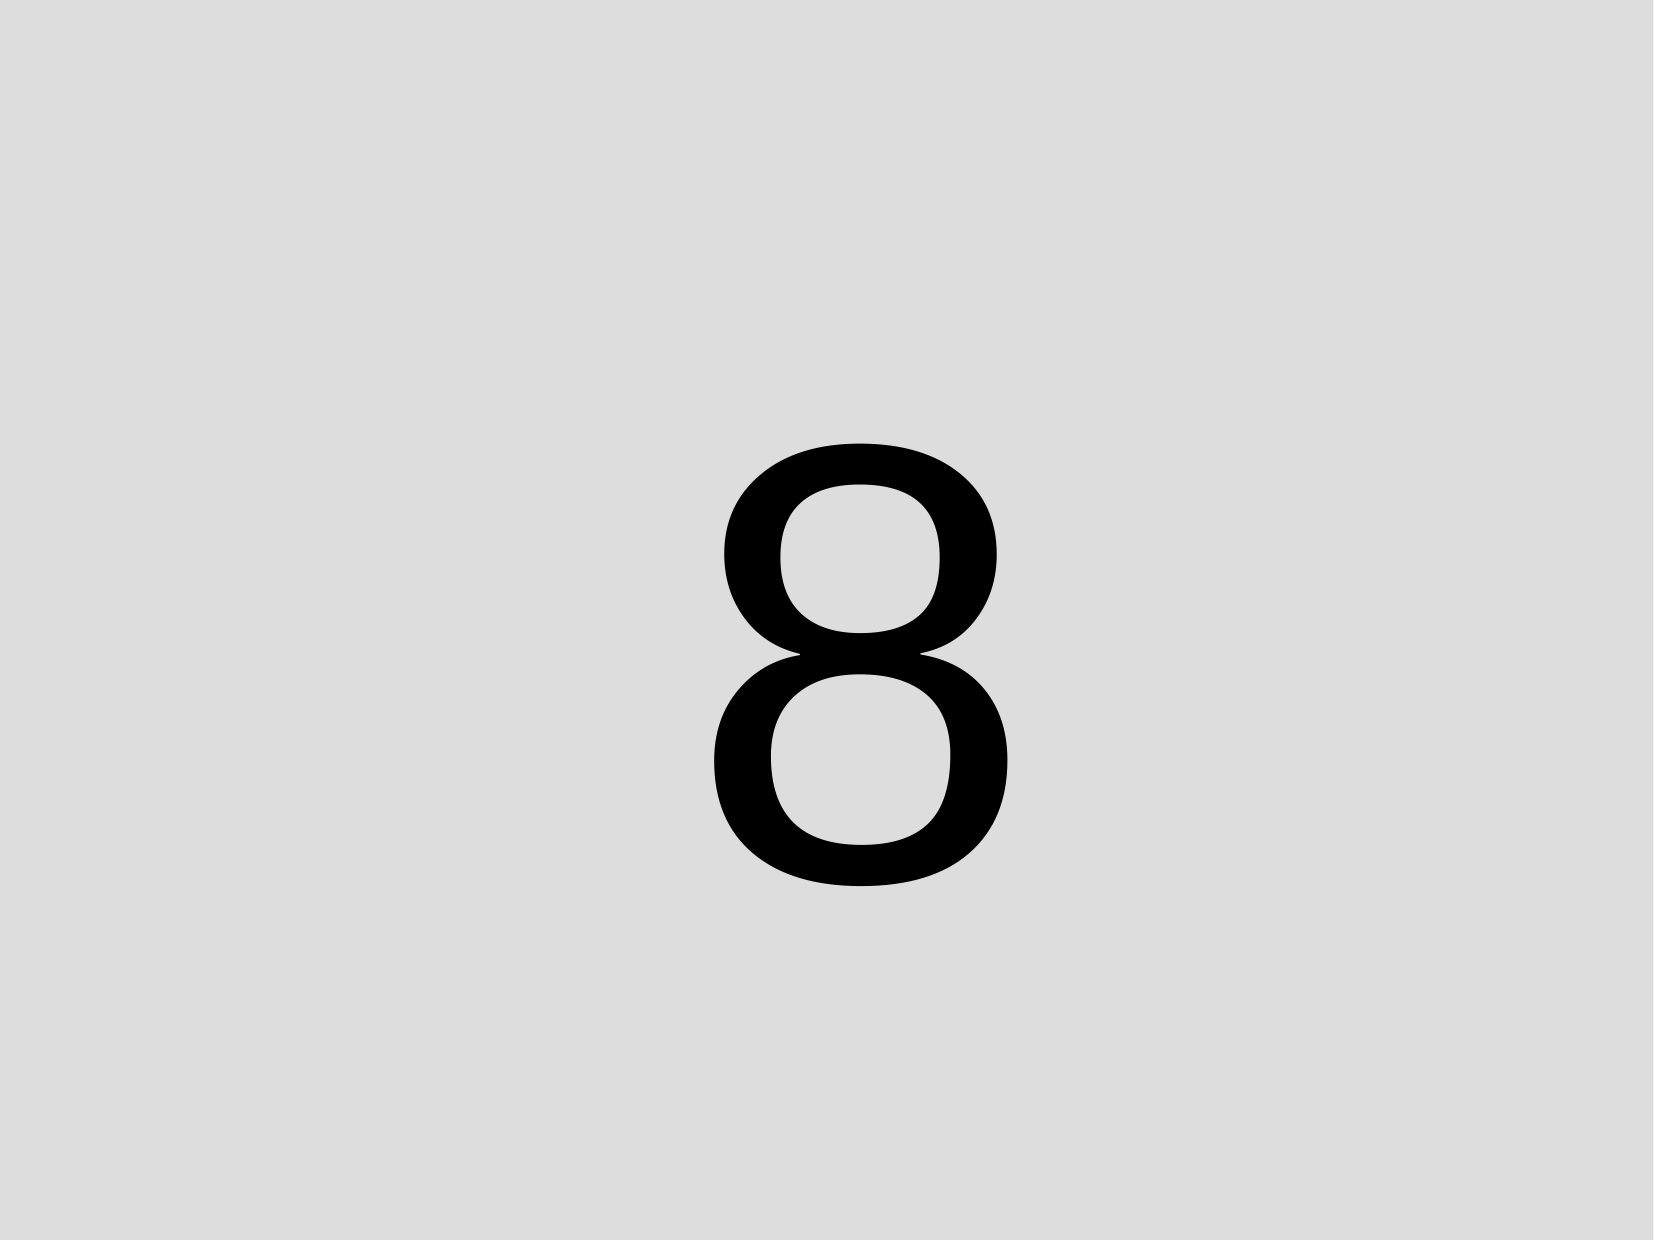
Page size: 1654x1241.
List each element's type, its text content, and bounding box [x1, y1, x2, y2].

text_box 8 [673, 307, 1087, 1021]
